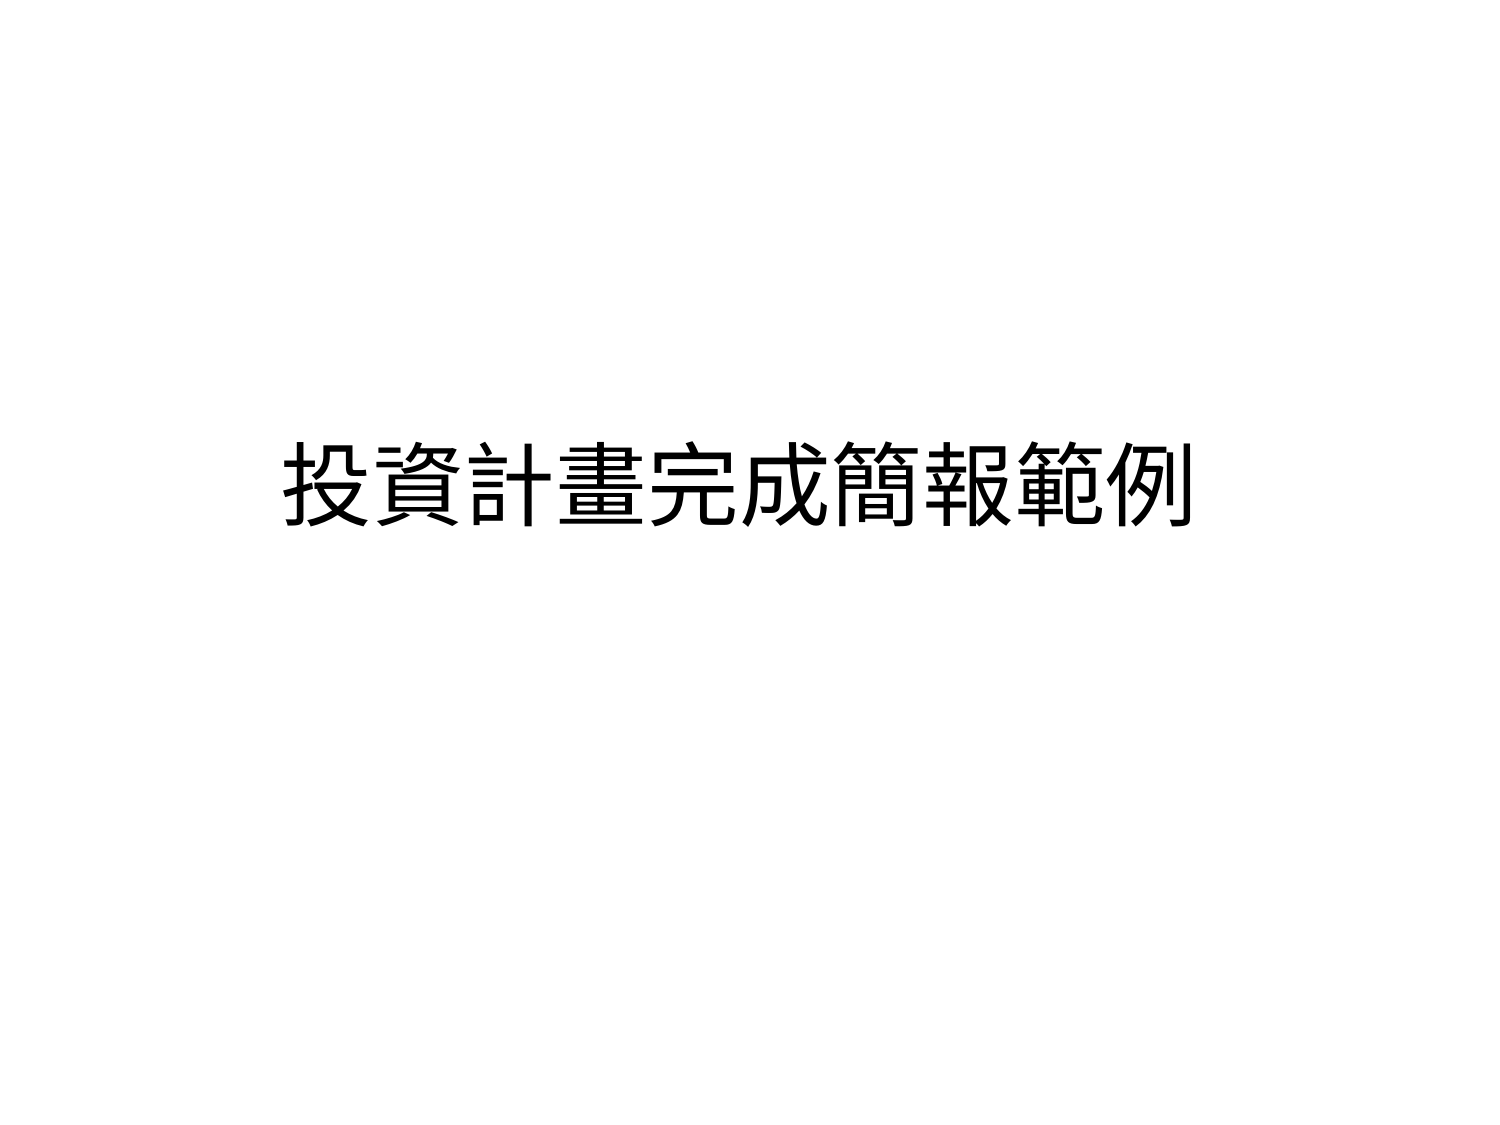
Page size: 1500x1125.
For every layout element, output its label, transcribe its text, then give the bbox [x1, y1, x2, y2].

text_box 投資計畫完成簡報範例 [266, 421, 1234, 569]
